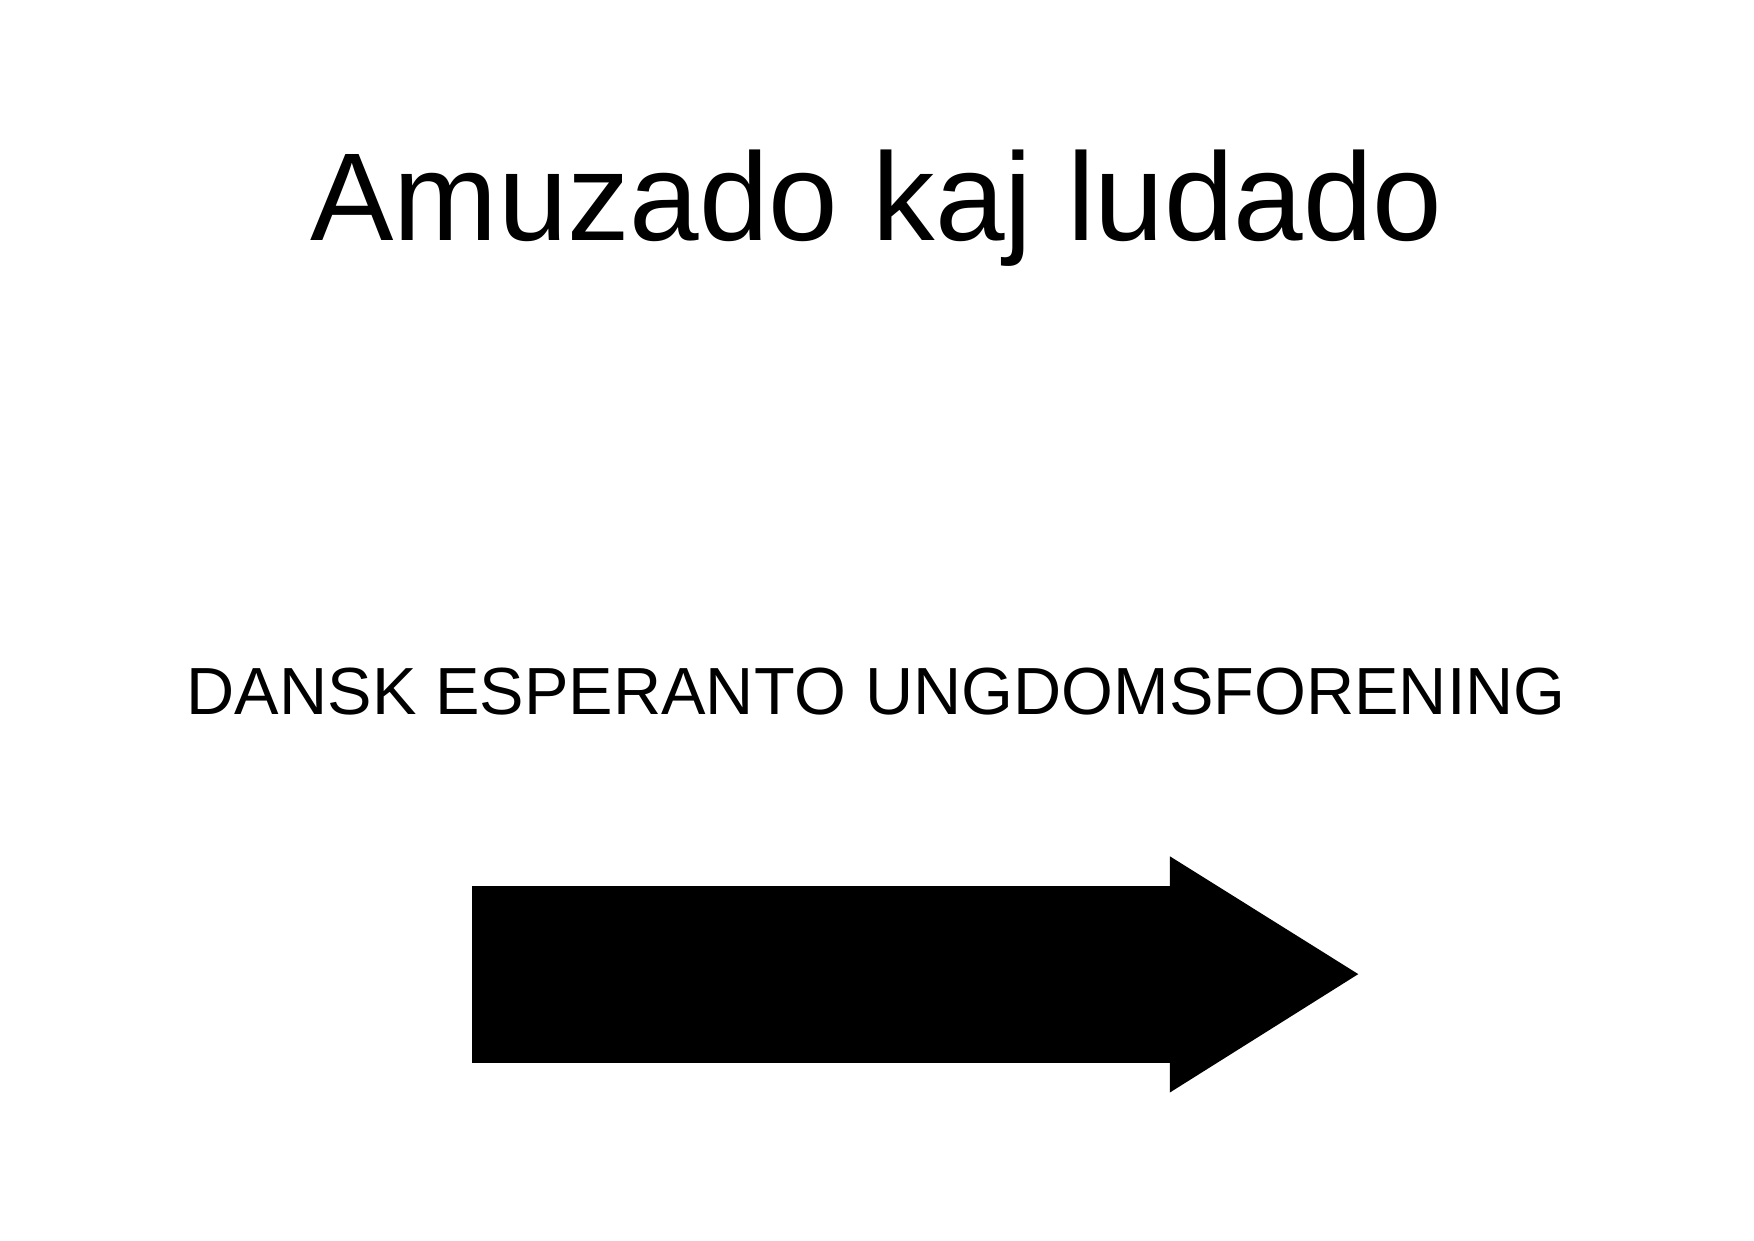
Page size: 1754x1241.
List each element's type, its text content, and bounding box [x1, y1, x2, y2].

subtitle DANSK ESPERANTO UNGDOMSFORENING [140, 328, 1614, 1055]
title Amuzado kaj ludado [140, 111, 1614, 284]
